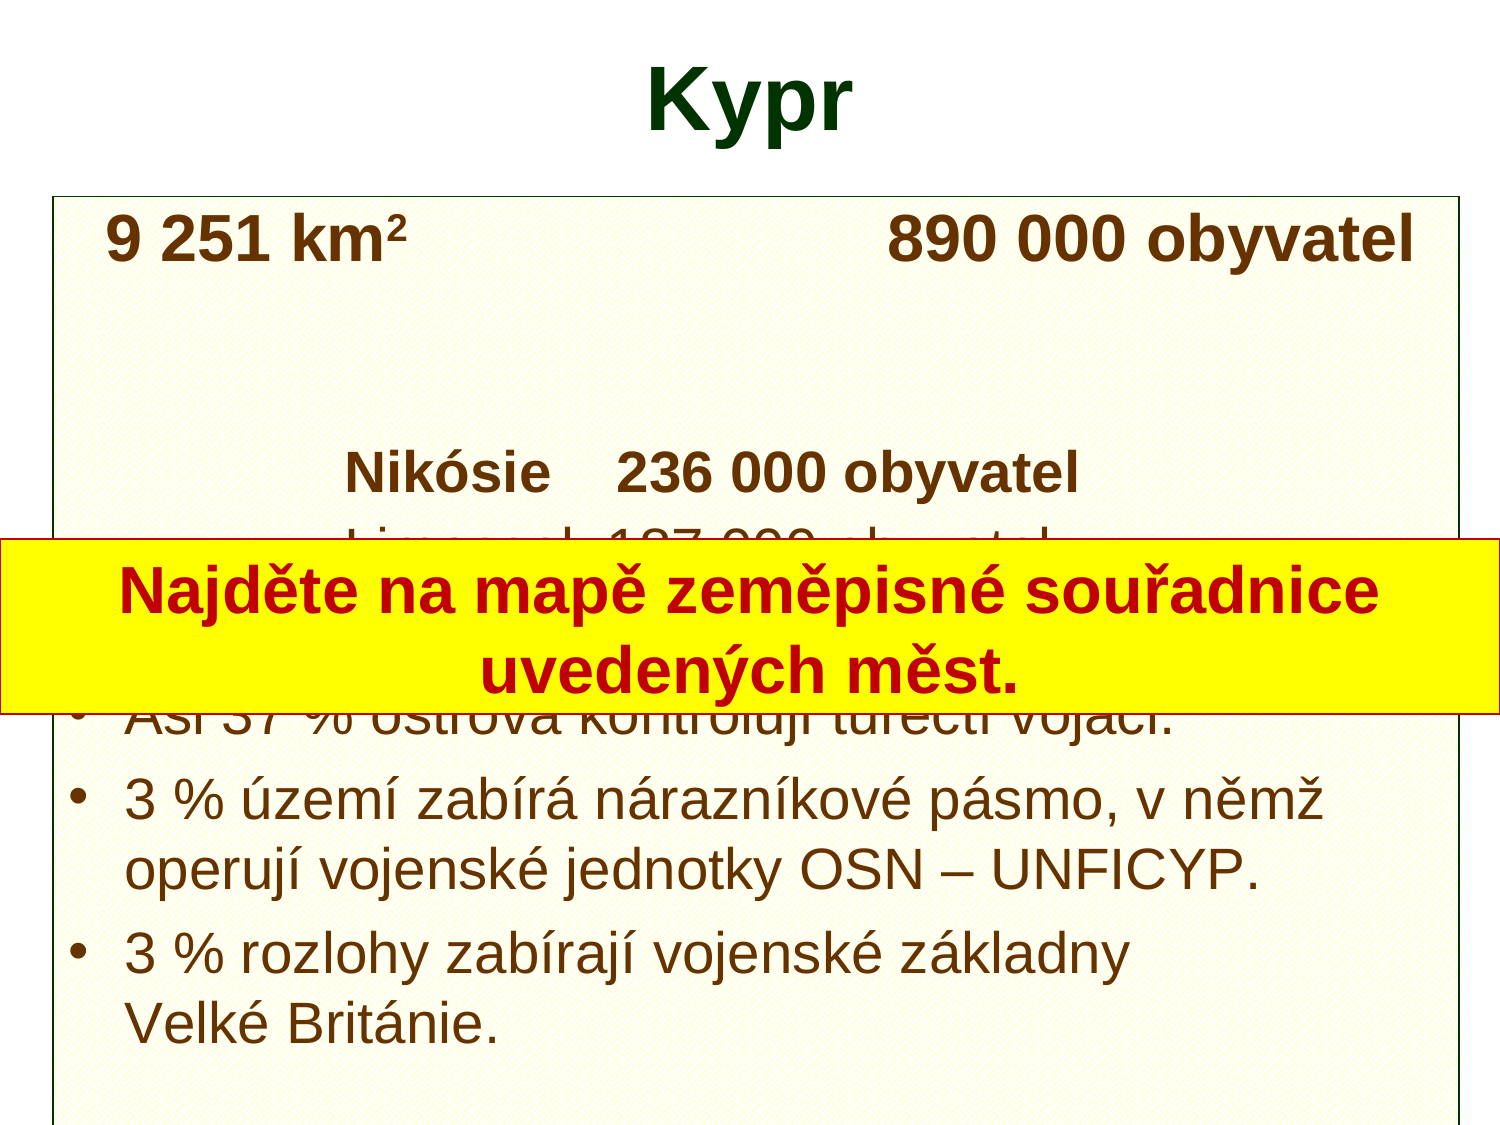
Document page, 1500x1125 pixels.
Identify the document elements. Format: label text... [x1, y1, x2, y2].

title Kypr [41, 0, 1459, 188]
list 9 251 km2 890 000 obyvatel Nikósie 236 000 obyvatel Limassol 187 000 obyvatel Asi 37 % ostrova kontrolují turečtí vojáci. 3 % území zabírá nárazníkové pásmo, v němž operují vojenské jednotky OSN – UNFICYP. 3 % rozlohy zabírají vojenské základny Velké Británie. [53, 196, 1459, 538]
text_box Najděte na mapě zeměpisné souřadnice uvedených měst. [0, 538, 1500, 715]
list 9 251 km2 890 000 obyvatel Nikósie 236 000 obyvatel Limassol 187 000 obyvatel Asi 37 % ostrova kontrolují turečtí vojáci. 3 % území zabírá nárazníkové pásmo, v němž operují vojenské jednotky OSN – UNFICYP. 3 % rozlohy zabírají vojenské základny Velké Británie. [53, 715, 1459, 1125]
